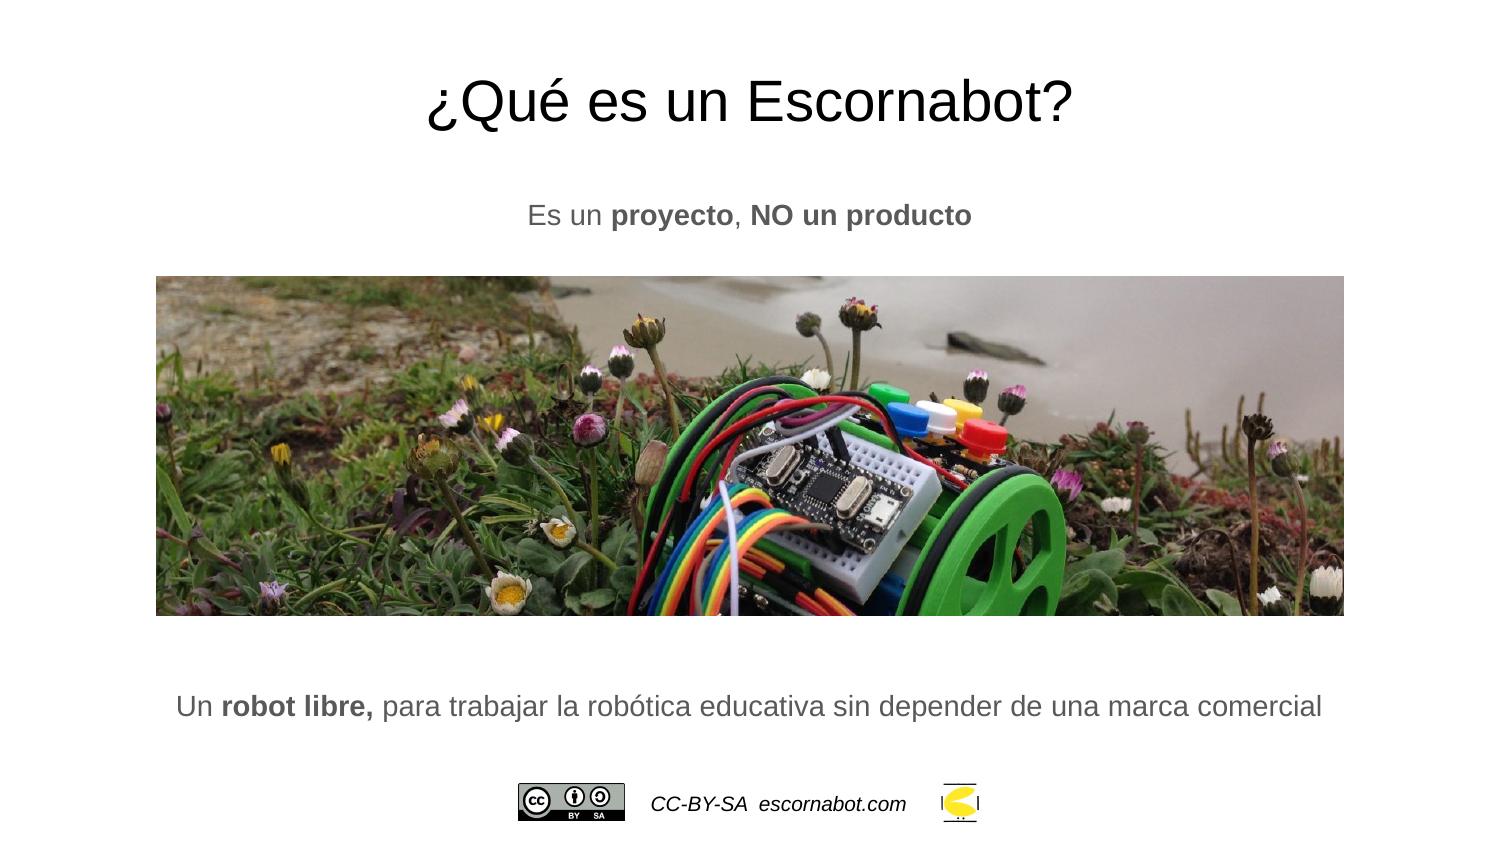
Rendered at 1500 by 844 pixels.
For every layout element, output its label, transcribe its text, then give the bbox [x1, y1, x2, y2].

picture [518, 783, 625, 821]
text_box CC-BY-SA escornabot.com [635, 775, 936, 830]
picture [156, 276, 1344, 616]
text_box Es un proyecto, NO un producto [427, 176, 1073, 243]
title ¿Qué es un Escornabot? [51, 48, 1449, 142]
picture [938, 781, 982, 824]
list Un robot libre, para trabajar la robótica educativa sin depender de una marca comercial [51, 667, 1449, 744]
